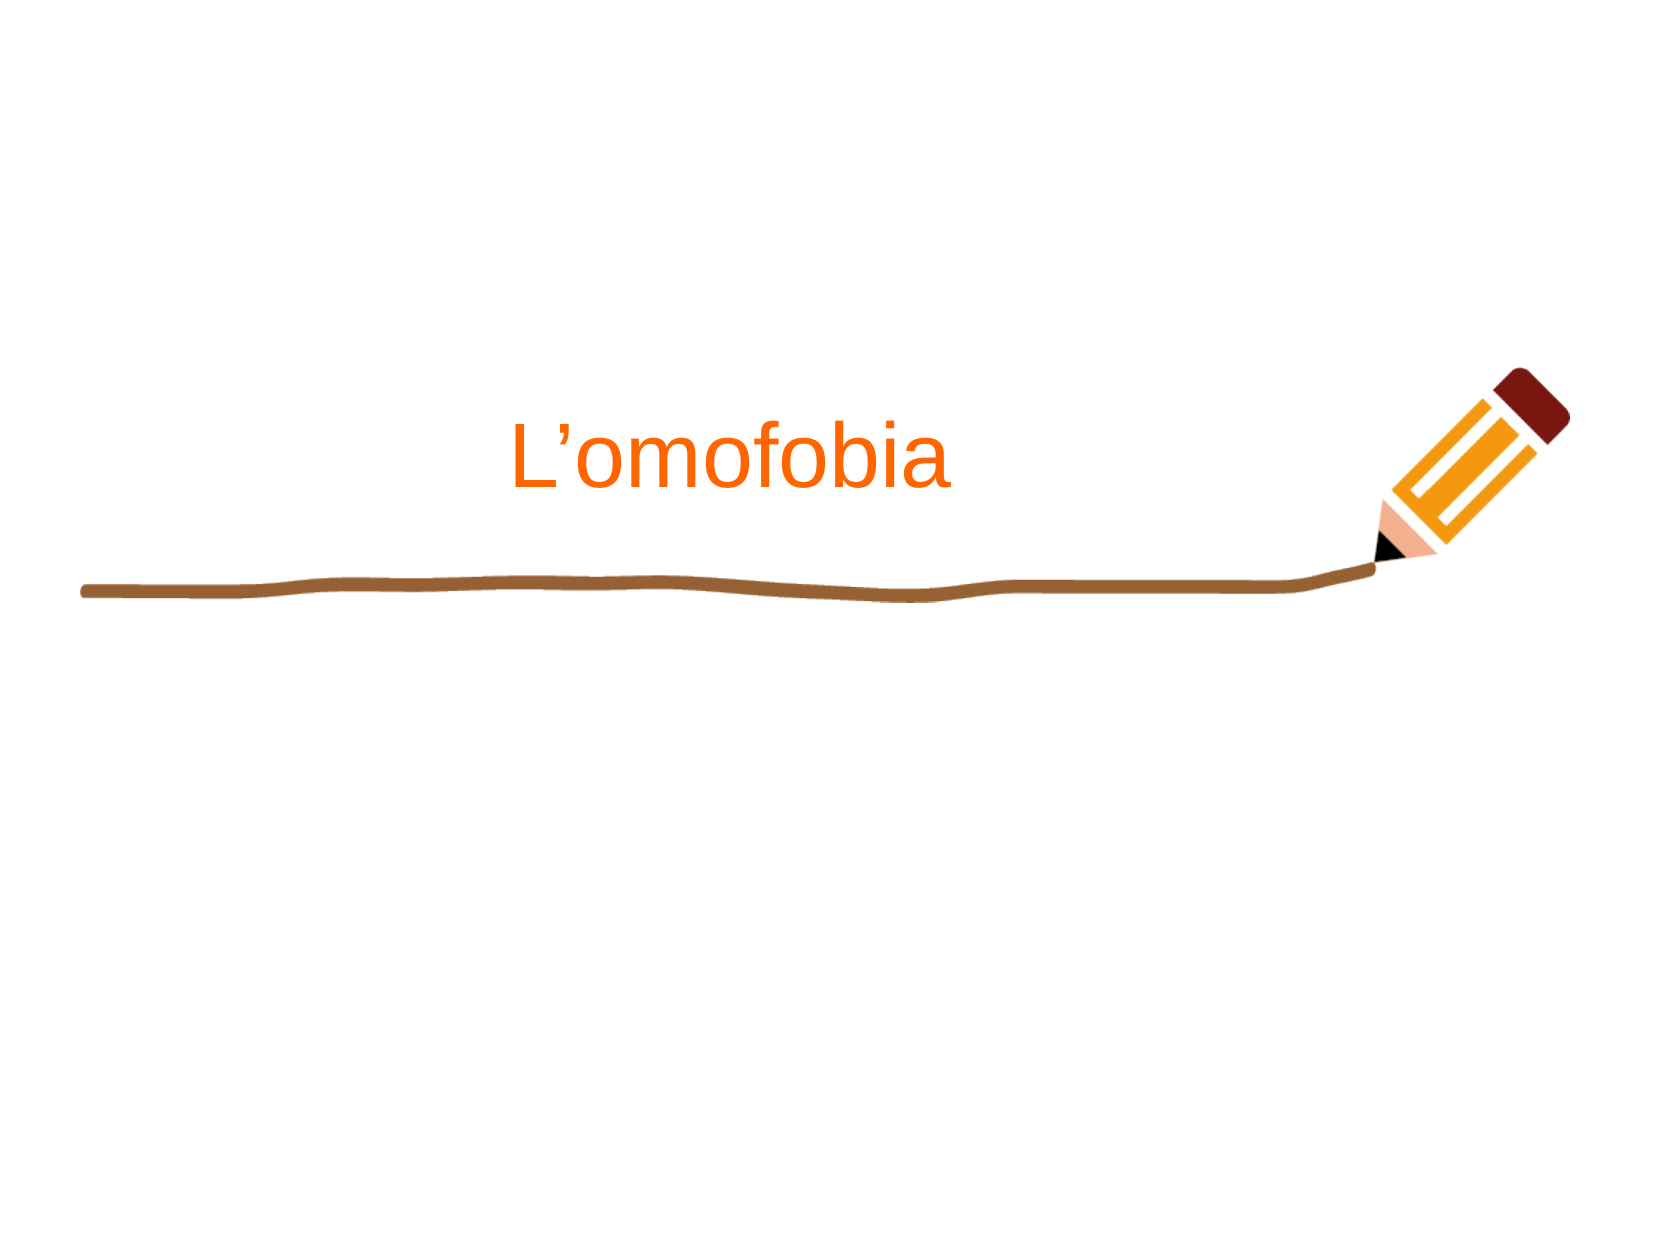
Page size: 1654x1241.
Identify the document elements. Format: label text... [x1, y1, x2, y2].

picture [80, 367, 1570, 603]
title L’omofobia [82, 352, 1379, 560]
